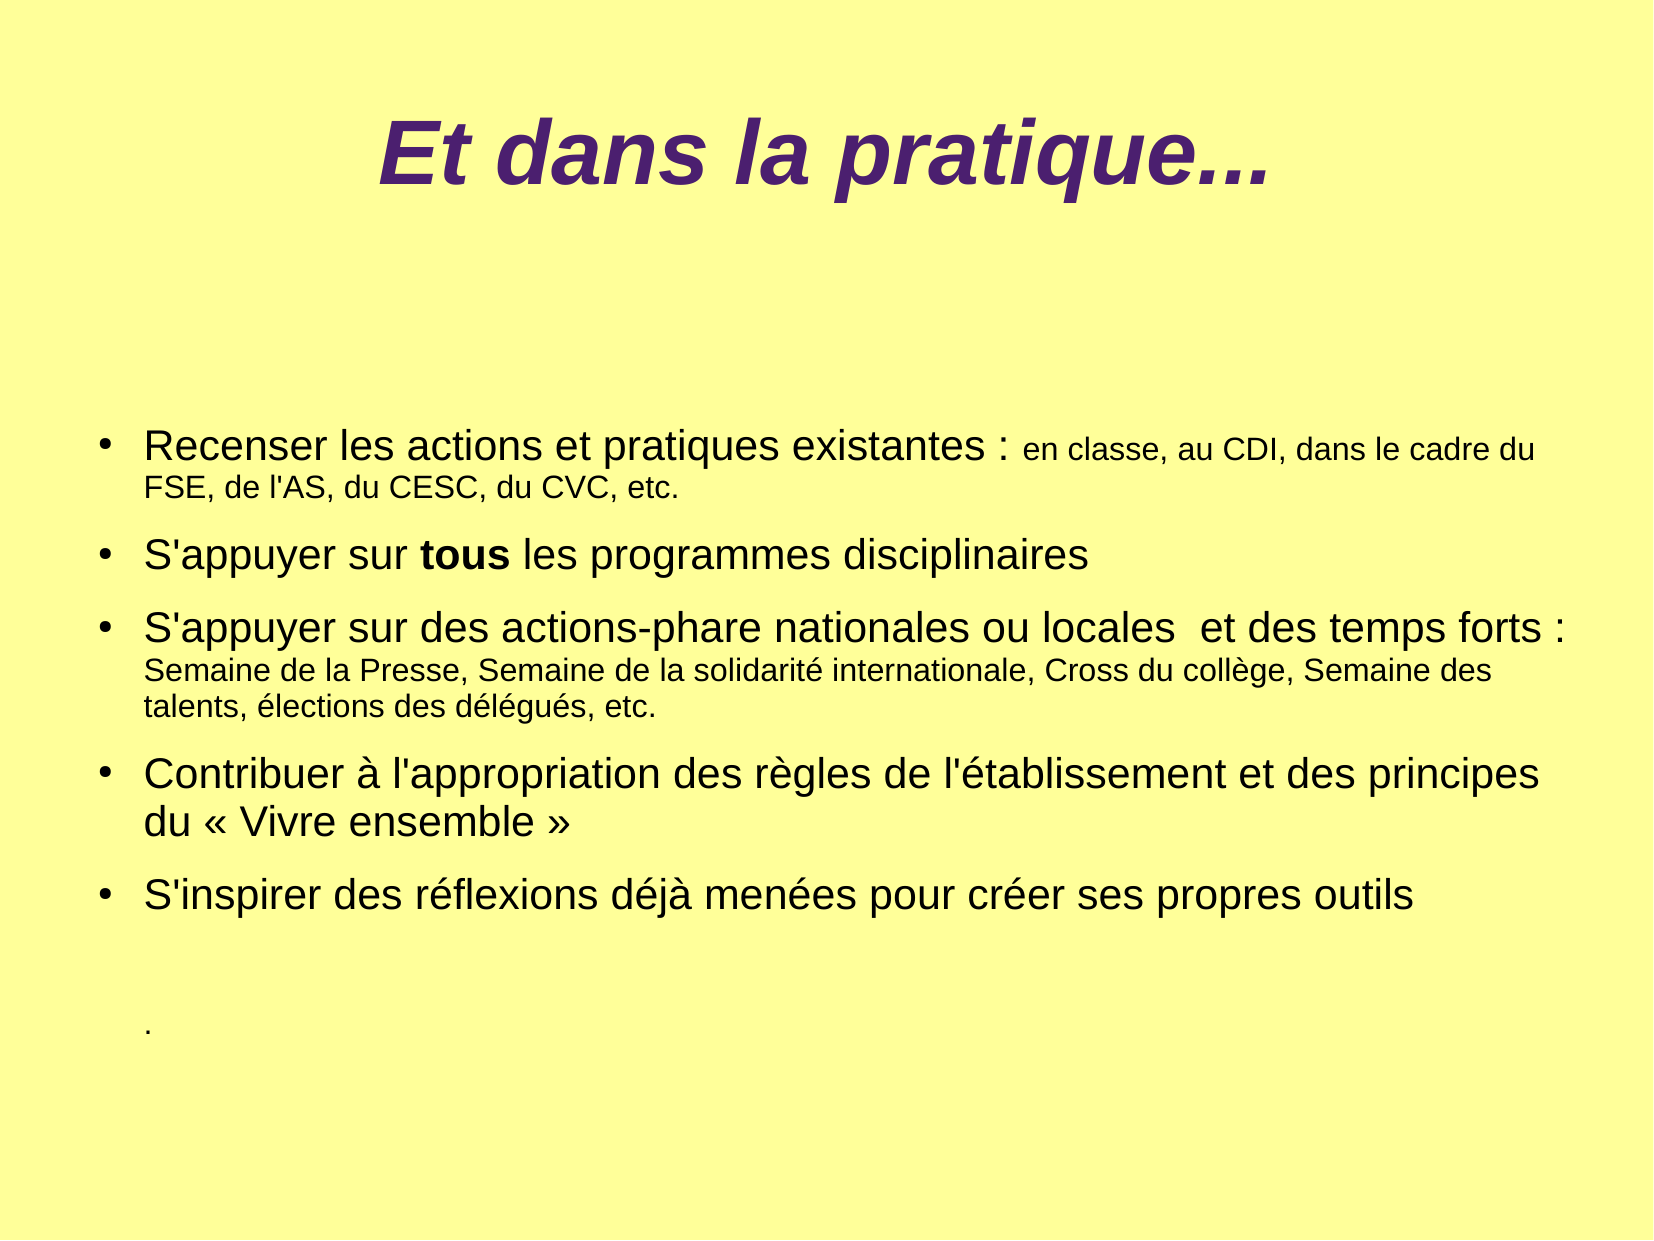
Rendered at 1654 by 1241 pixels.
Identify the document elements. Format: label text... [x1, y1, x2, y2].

title Et dans la pratique... [82, 49, 1571, 257]
list Recenser les actions et pratiques existantes : en classe, au CDI, dans le cadre du FSE, de l'AS, du CESC, du CVC, etc. S'appuyer sur tous les programmes disciplinaires S'appuyer sur des actions-phare nationales ou locales et des temps forts : Semaine de la Presse, Semaine de la solidarité internationale, Cross du collège, Semaine des talents, élections des délégués, etc. Contribuer à l'appropriation des règles de l'établissement et des principes du « Vivre ensemble » S'inspirer des réflexions déjà menées pour créer ses propres outils . [82, 331, 1571, 1052]
